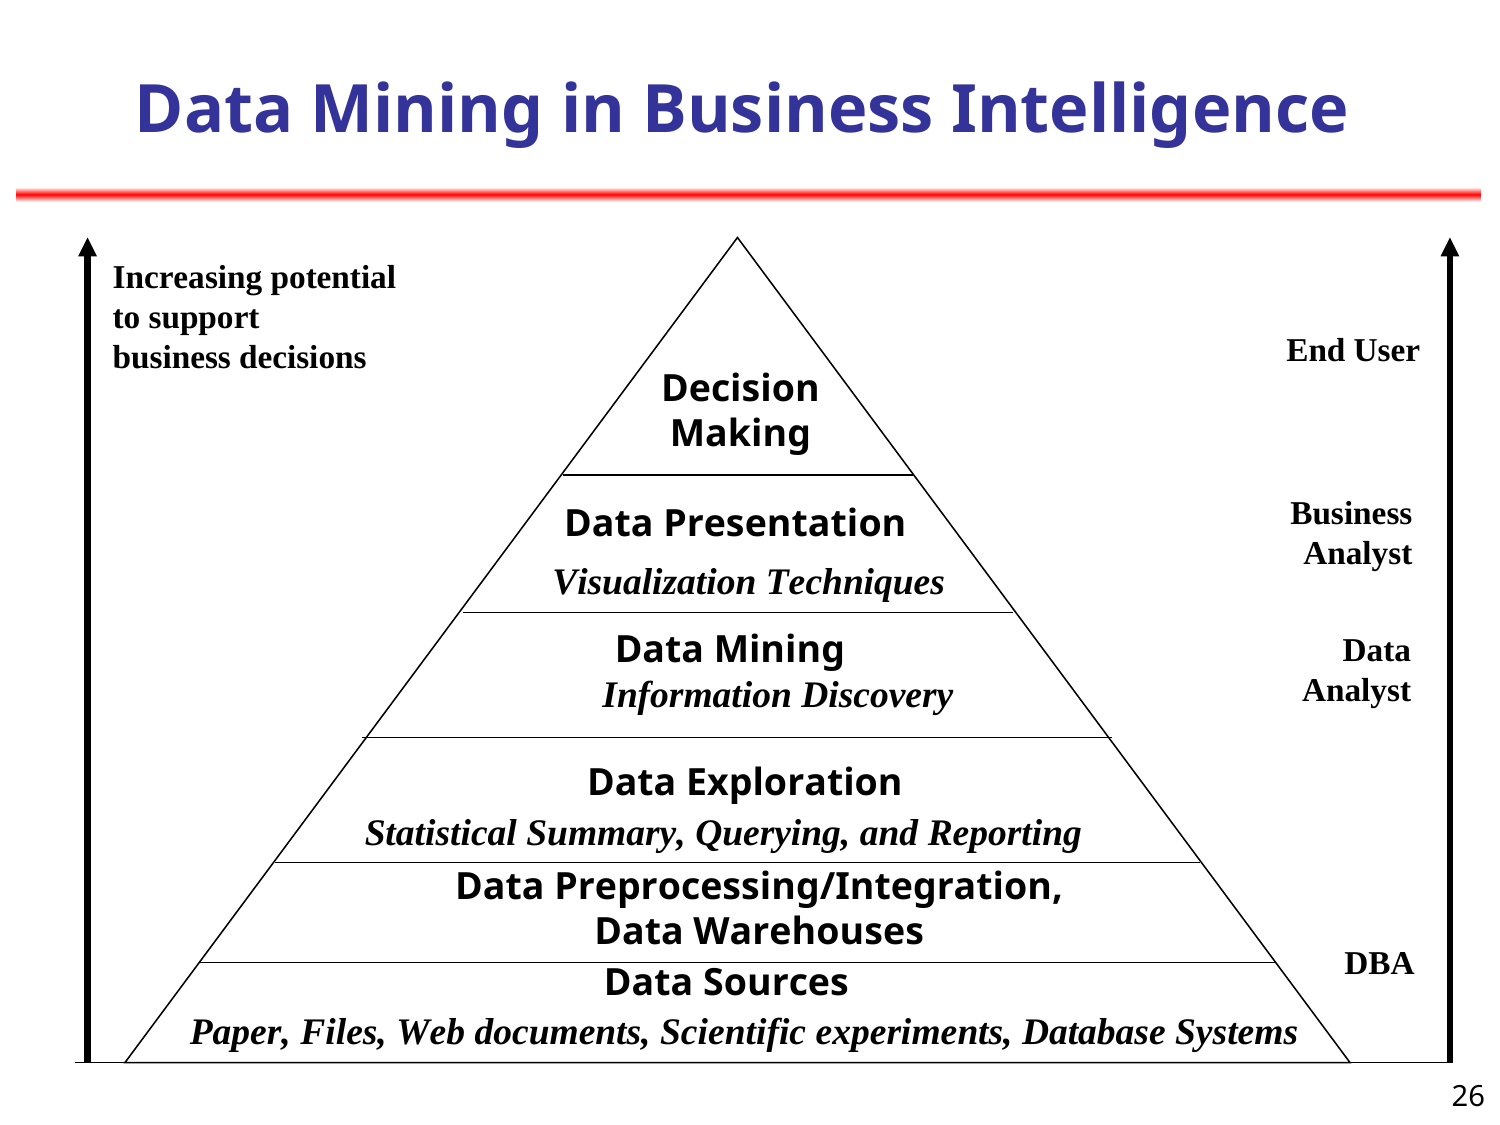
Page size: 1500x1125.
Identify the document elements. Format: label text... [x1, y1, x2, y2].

text_box DBA [1329, 933, 1430, 989]
text_box Data Sources [589, 949, 865, 999]
text_box Business Analyst [1271, 483, 1428, 579]
text_box <number> [1343, 1050, 1447, 1062]
text_box Data Mining [600, 617, 893, 662]
text_box Increasing potential to support business decisions [98, 247, 412, 383]
text_box <number> [1187, 1050, 1500, 1125]
text_box Visualization Techniques [537, 549, 961, 611]
text_box Data Preprocessing/Integration, Data Warehouses [440, 854, 1079, 960]
text_box Data Exploration [552, 749, 938, 799]
text_box Paper, Files, Web documents, Scientific experiments, Database Systems [174, 999, 1343, 1061]
text_box Data Presentation [549, 490, 922, 549]
text_box Decision Making [629, 355, 852, 462]
text_box Data Analyst [1286, 620, 1427, 717]
text_box End User [1271, 320, 1436, 377]
title Data Mining in Business Intelligence [37, 58, 1463, 154]
text_box Information Discovery [587, 662, 969, 723]
text_box Statistical Summary, Querying, and Reporting [350, 799, 1101, 861]
